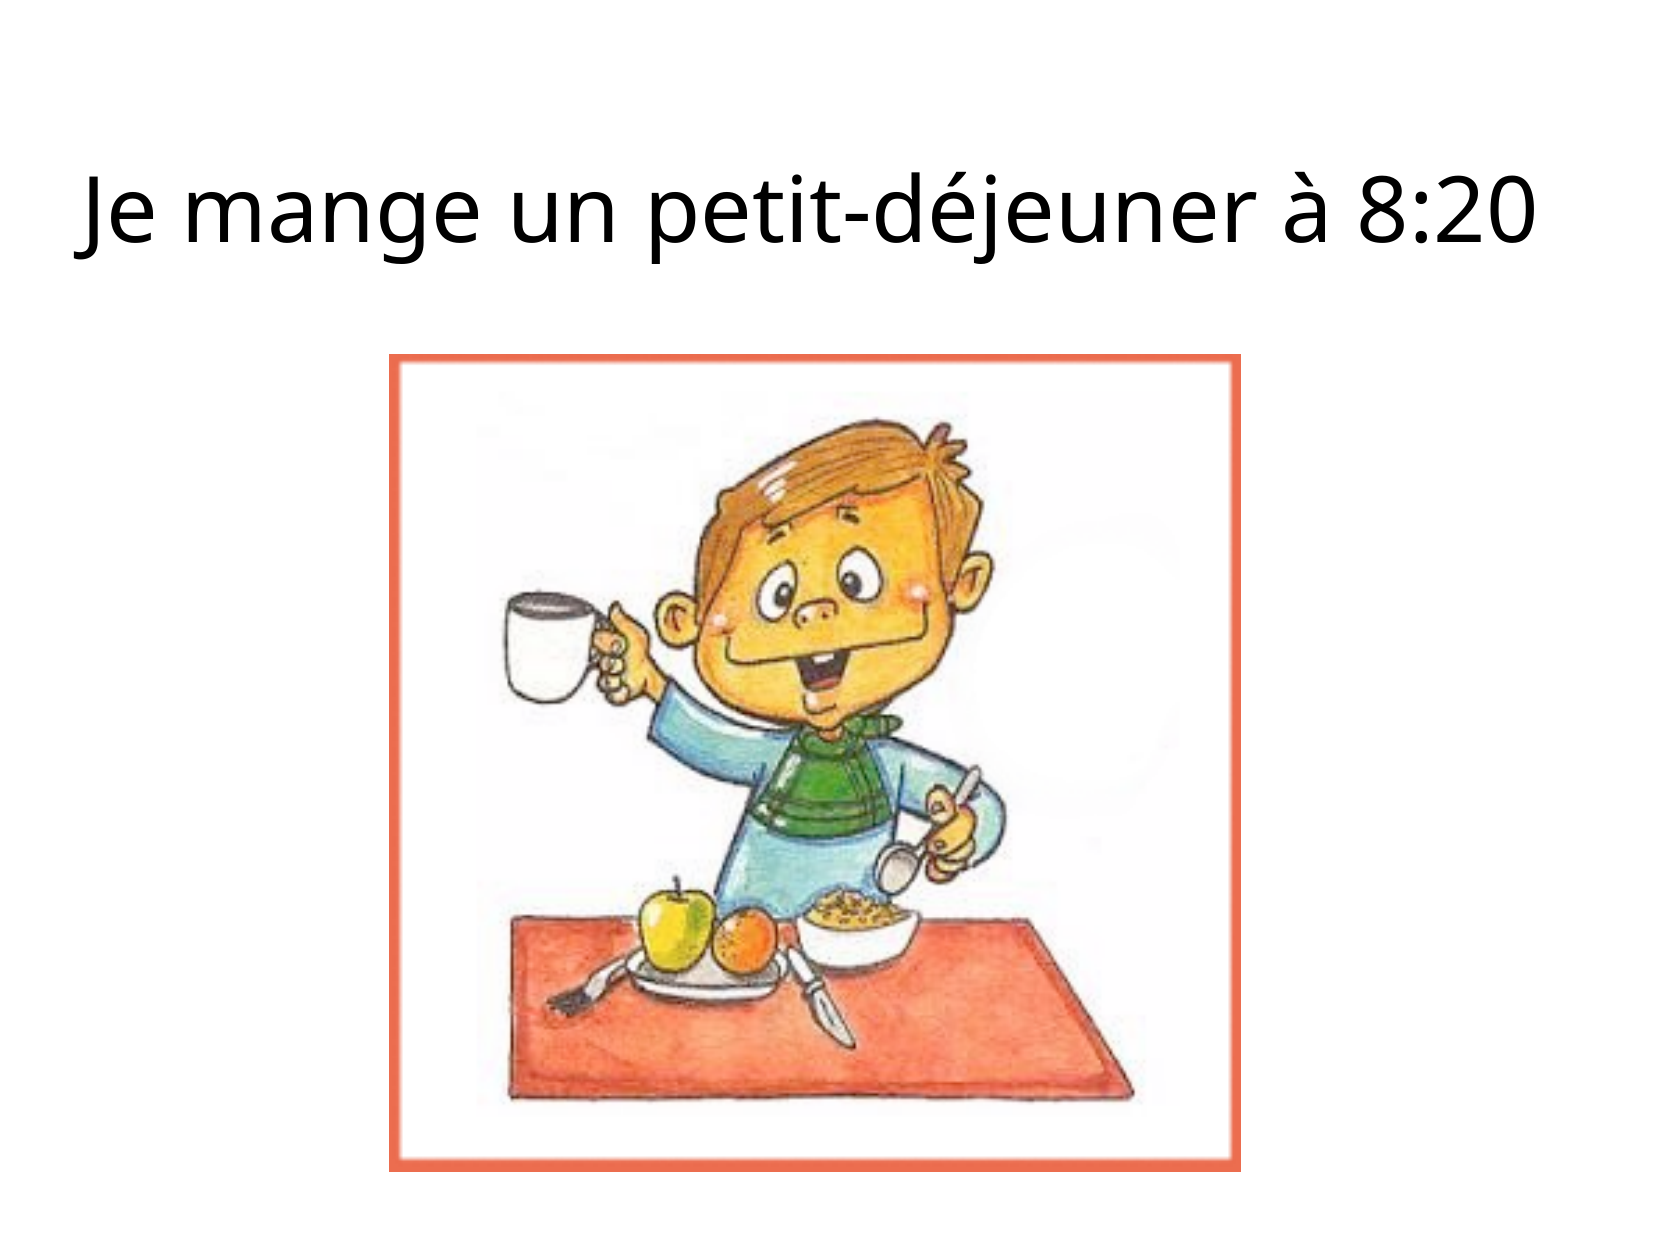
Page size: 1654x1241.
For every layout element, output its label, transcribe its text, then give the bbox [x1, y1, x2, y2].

picture [389, 354, 1241, 1172]
title Je mange un petit-déjeuner à 8:20 [66, 59, 1555, 355]
